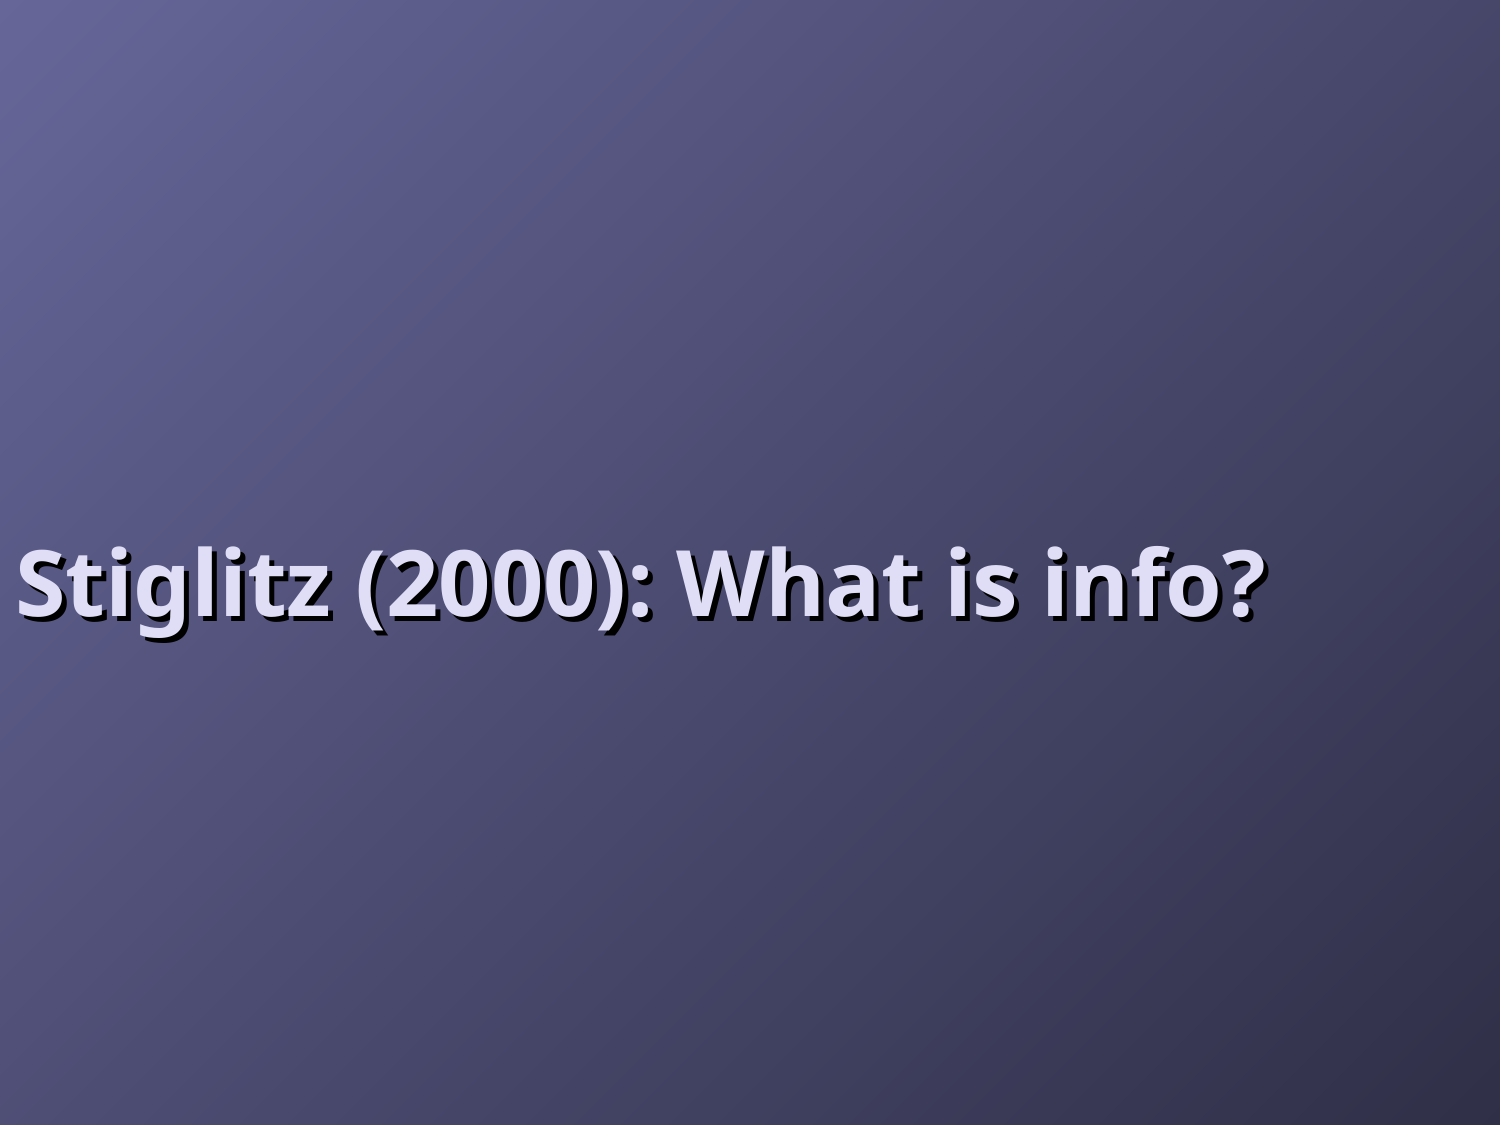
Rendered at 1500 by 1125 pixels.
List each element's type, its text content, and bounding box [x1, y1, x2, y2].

title Stiglitz (2000): What is info? [0, 487, 1500, 676]
